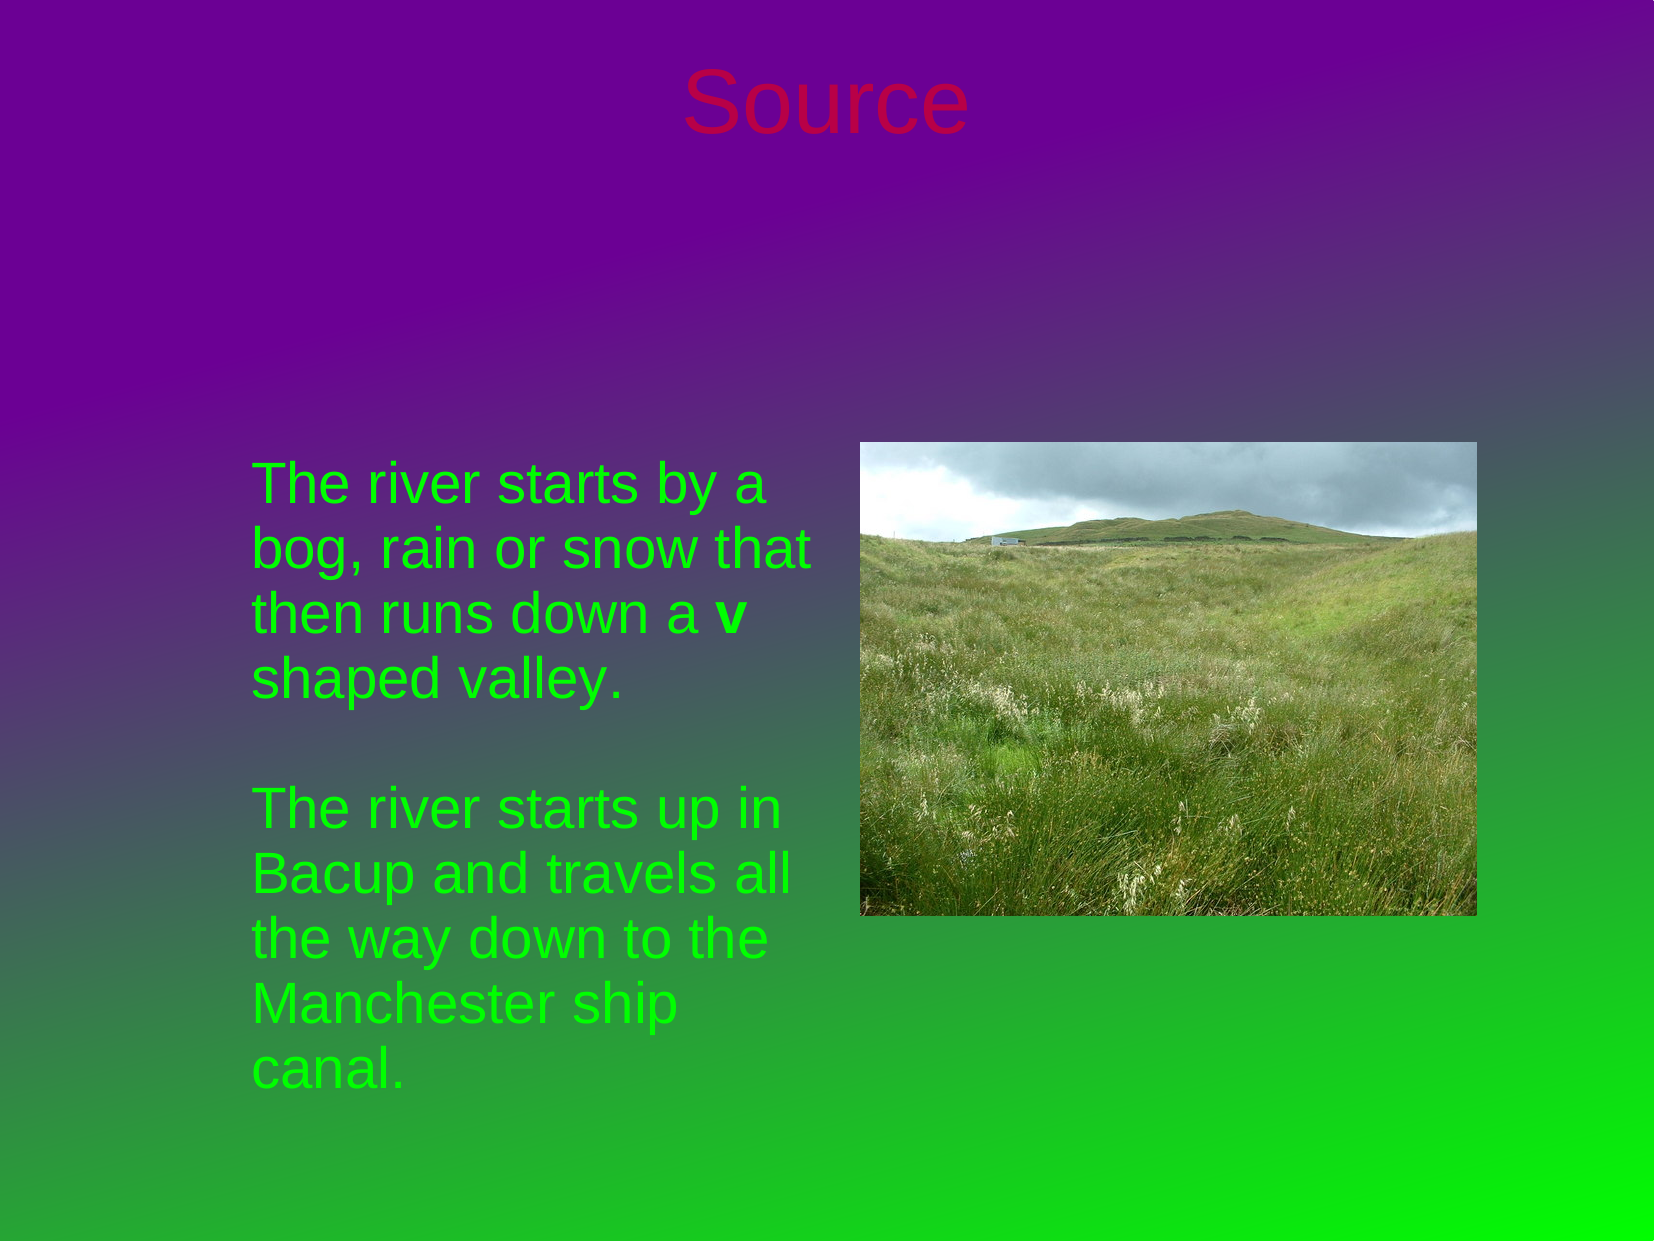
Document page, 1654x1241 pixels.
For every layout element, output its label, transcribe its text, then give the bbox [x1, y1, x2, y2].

title Source [82, 49, 1571, 257]
picture [860, 442, 1477, 916]
text_box The river starts by a bog, rain or snow that then runs down a v shaped valley. The river starts up in Bacup and travels all the way down to the Manchester ship canal. [236, 442, 857, 1108]
text_box [177, 326, 650, 621]
